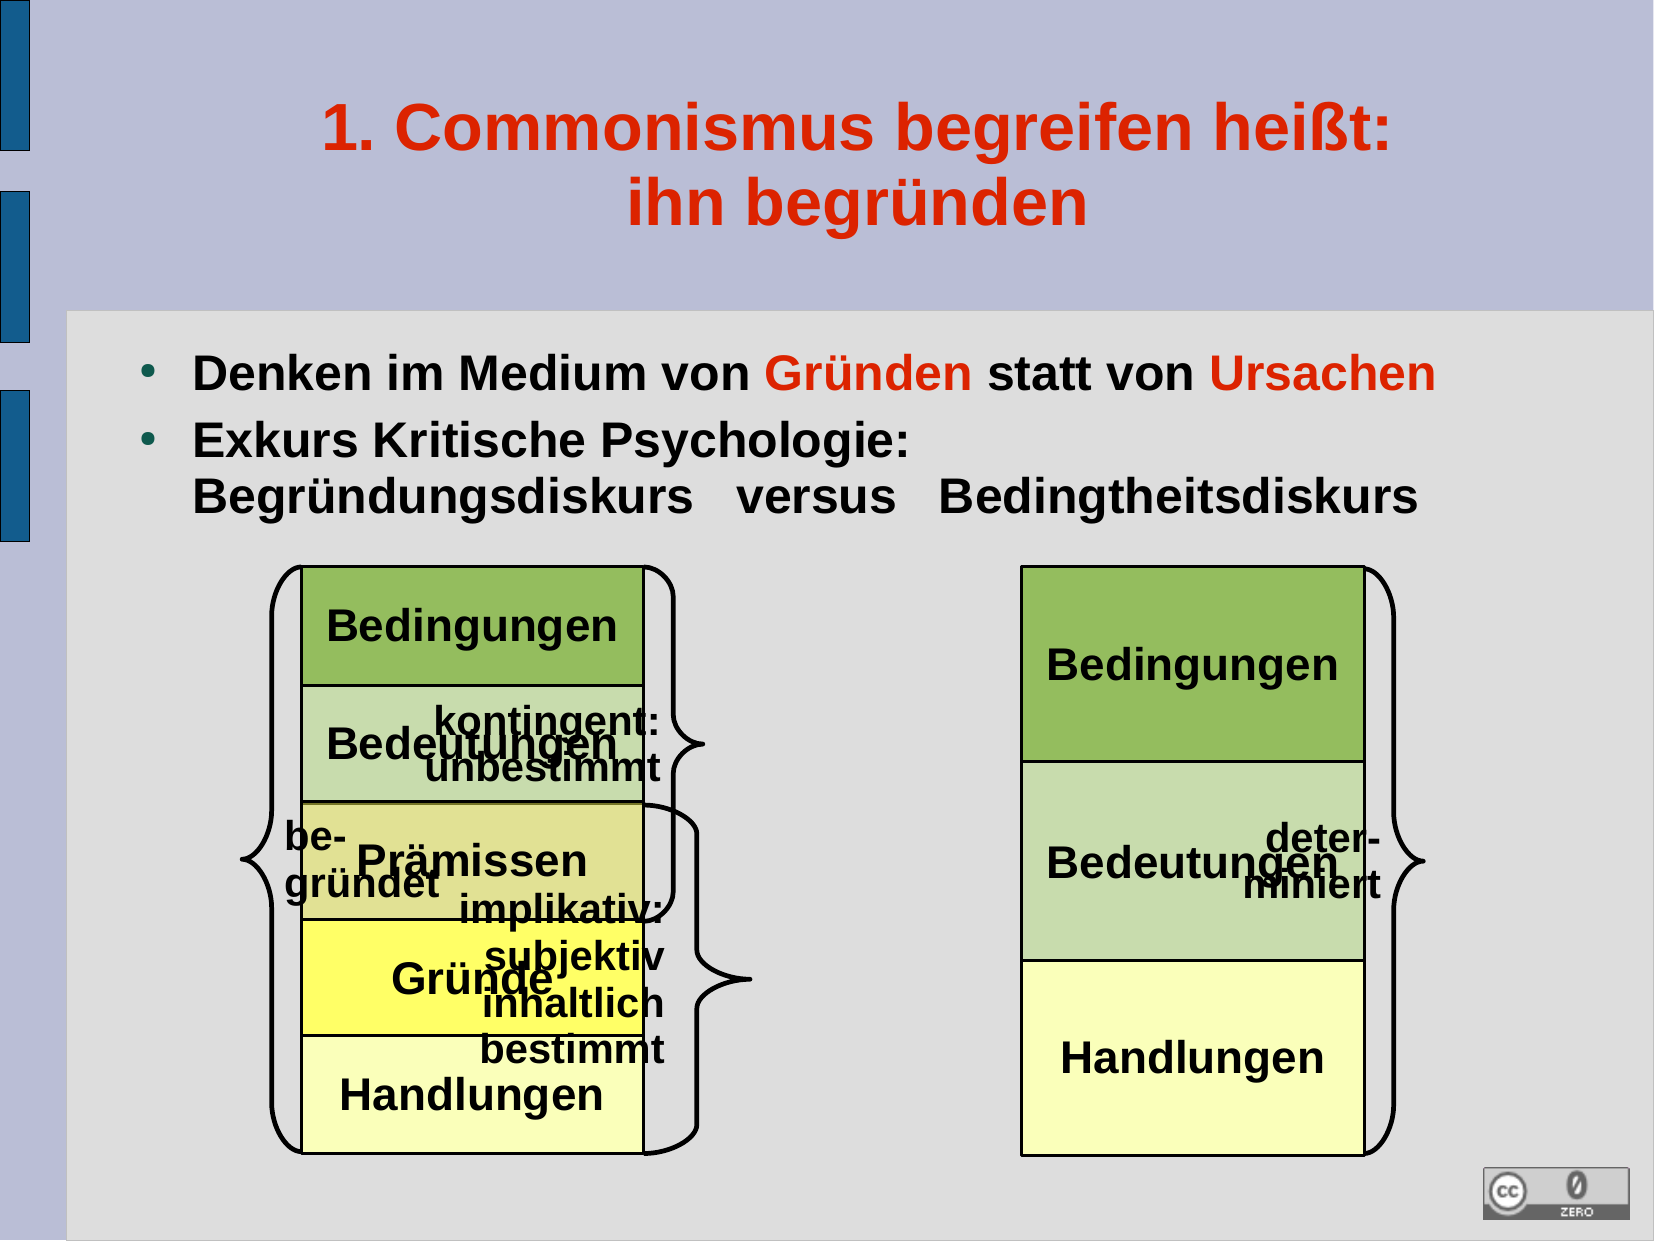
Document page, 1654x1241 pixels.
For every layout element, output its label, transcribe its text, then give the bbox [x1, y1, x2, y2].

text_box be- gründet [242, 566, 302, 1152]
text_box Handlungen [301, 1035, 643, 1154]
text_box implikativ: subjektiv inhaltlich bestimmt [643, 811, 751, 1154]
text_box Bedingungen [1021, 566, 1365, 761]
text_box Handlungen [1021, 960, 1365, 1156]
title 1. Commonismus begreifen heißt: ihn begründen [121, 61, 1595, 269]
text_box kontingent: unbestimmt [643, 566, 703, 922]
text_box Prämissen [302, 801, 643, 919]
text_box deter- miniert [1364, 568, 1424, 1154]
text_box Bedingungen [302, 566, 643, 685]
text_box Bedeutungen [1021, 761, 1364, 960]
list Denken im Medium von Gründen statt von Ursachen Exkurs Kritische Psychologie: Begründungsdiskurs versus Bedingtheitsdiskurs [121, 344, 1595, 1152]
text_box Bedeutungen [302, 685, 643, 801]
picture [1483, 1167, 1630, 1220]
text_box Gründe [302, 919, 643, 1035]
